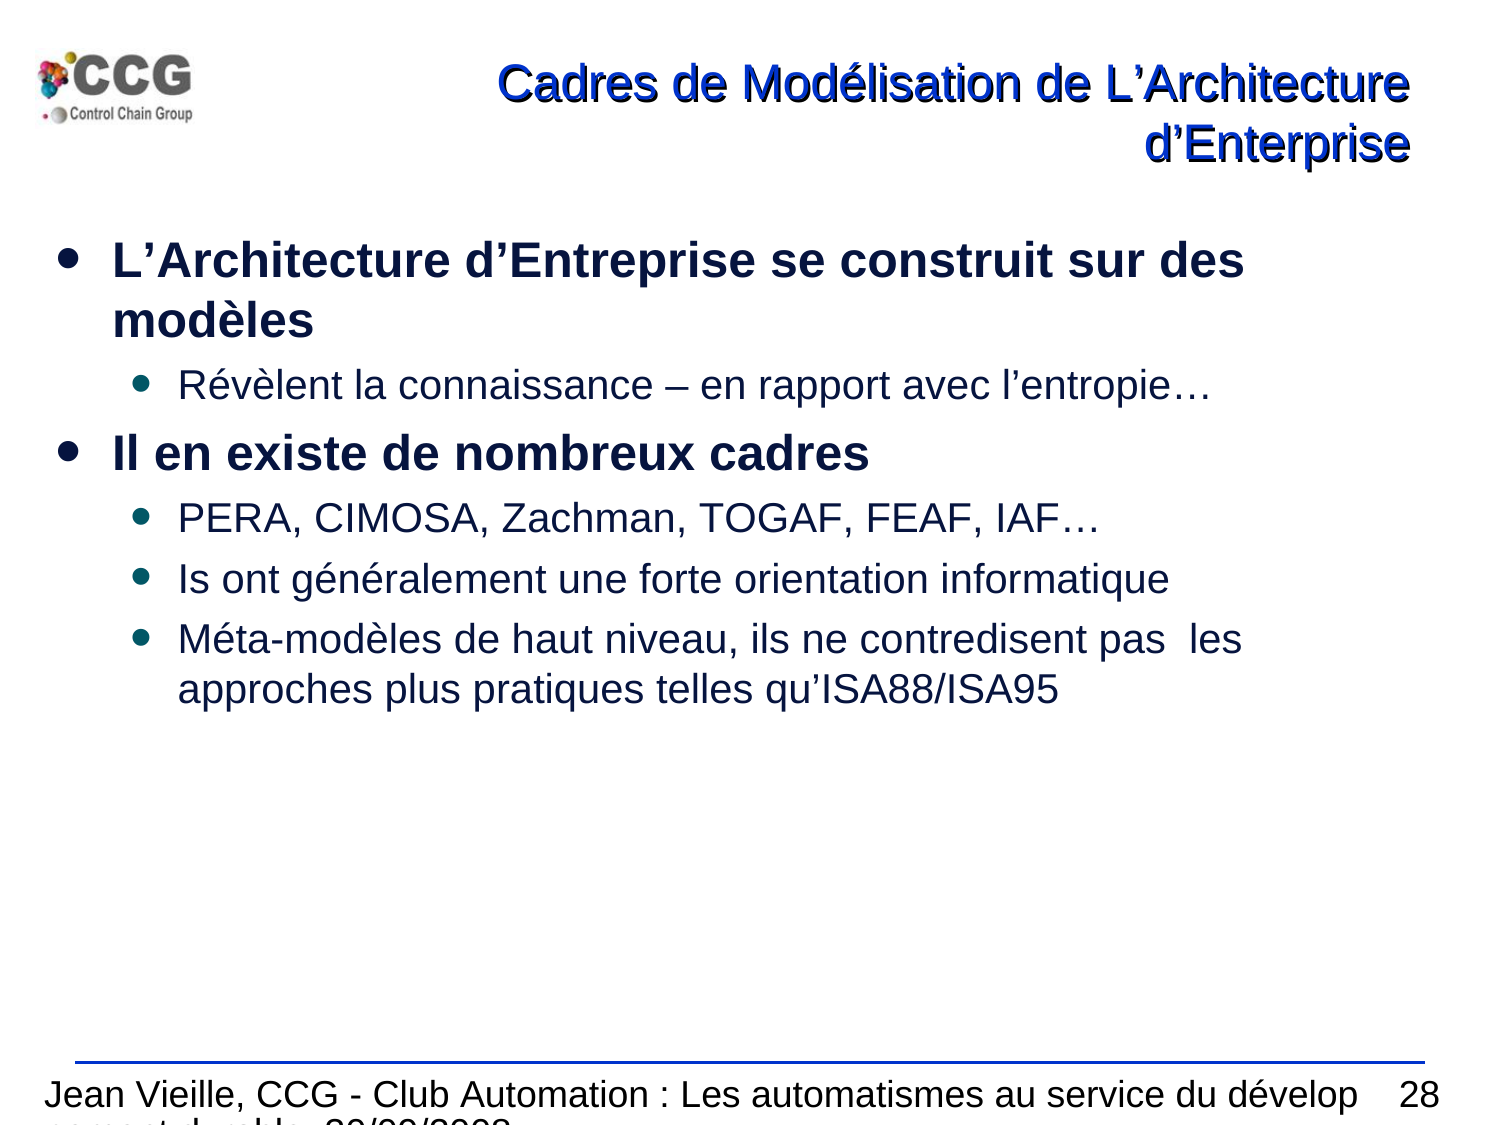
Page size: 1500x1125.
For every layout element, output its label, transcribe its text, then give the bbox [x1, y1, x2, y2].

title Cadres de Modélisation de L’Architecture d’Enterprise [236, 42, 1426, 178]
list L’Architecture d’Entreprise se construit sur des modèles Révèlent la connaissance – en rapport avec l’entropie… Il en existe de nombreux cadres PERA, CIMOSA, Zachman, TOGAF, FEAF, IAF… Is ont généralement une forte orientation informatique Méta-modèles de haut niveau, ils ne contredisent pas les approches plus pratiques telles qu’ISA88/ISA95 [41, 220, 1459, 1041]
picture [35, 48, 195, 129]
